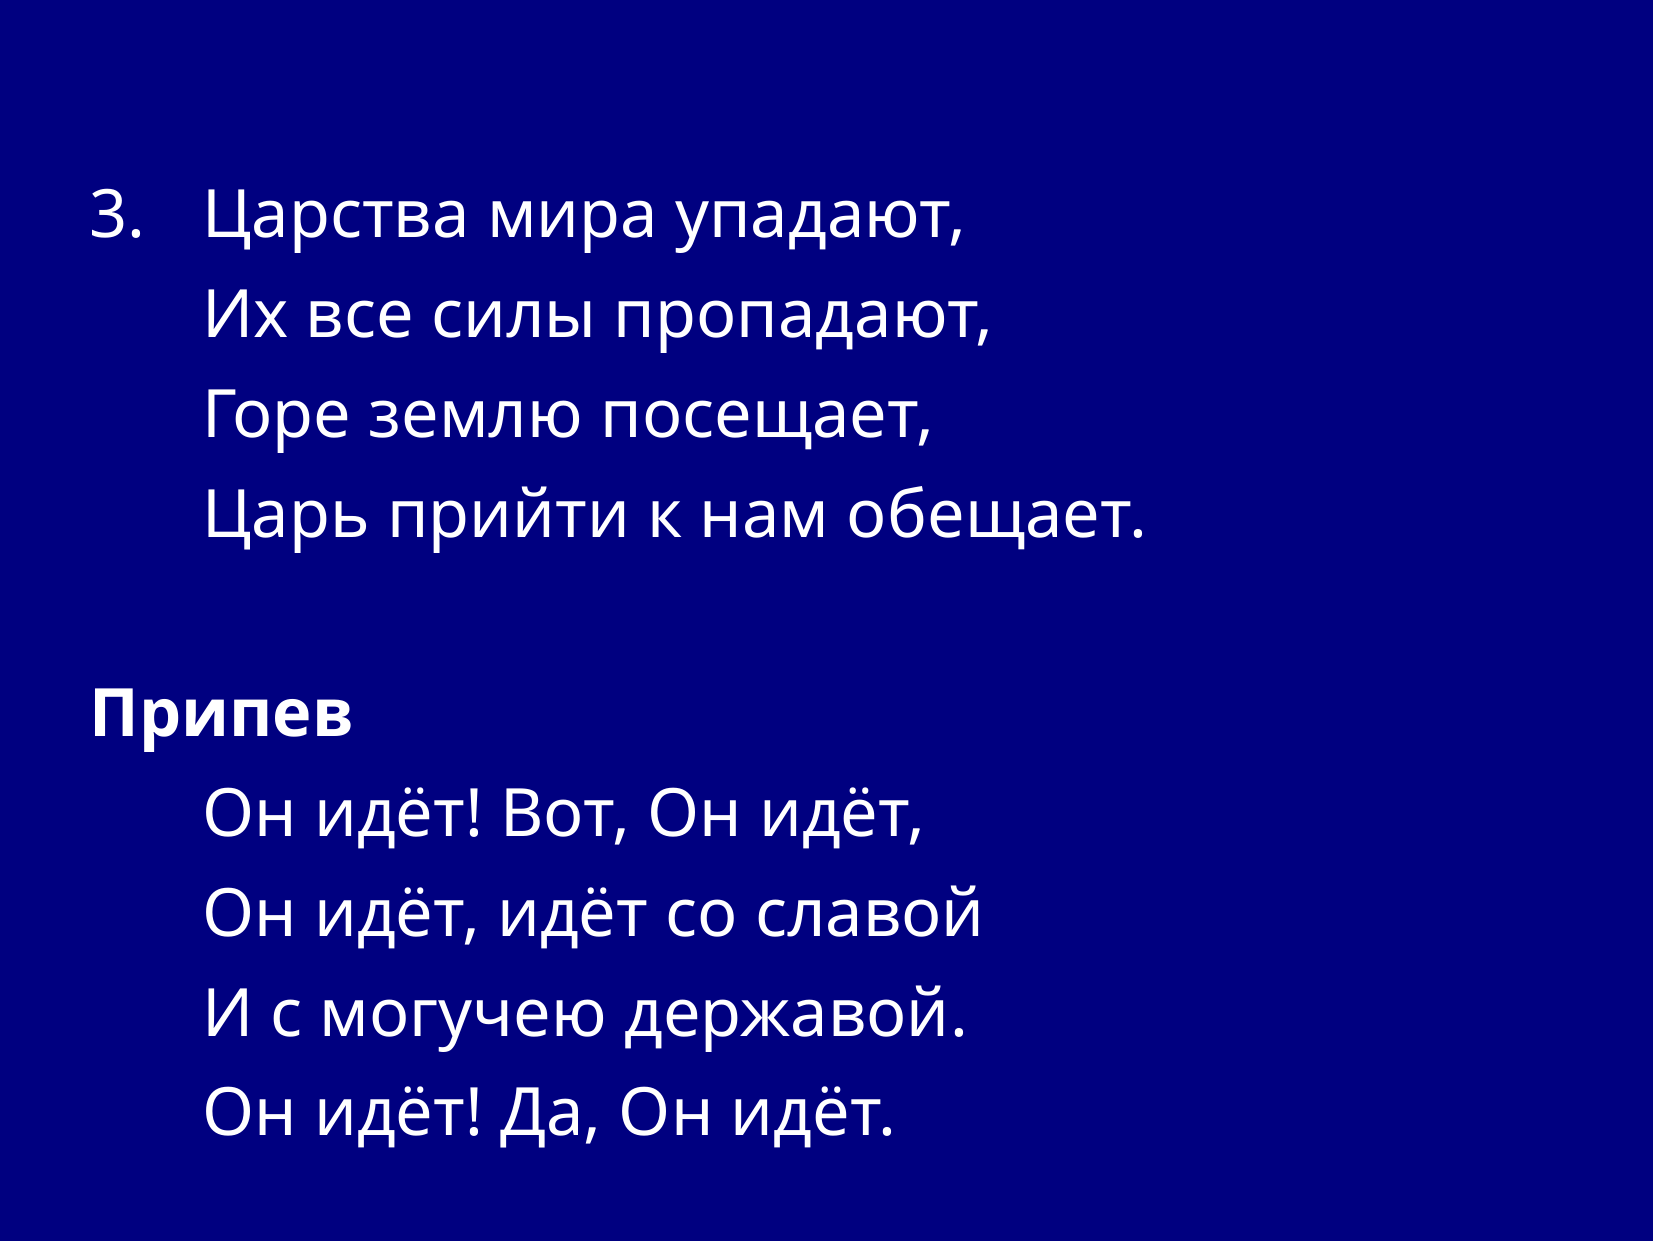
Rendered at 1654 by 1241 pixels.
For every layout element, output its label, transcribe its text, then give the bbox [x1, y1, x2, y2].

text_box 3. Царства мира упадают, Их все силы пропадают, Горе землю посещает, Царь прийти к нам обещает. Припев Он идёт! Вот, Он идёт, Он идёт, идёт со славой И с могучею державой. Он идёт! Да, Он идёт. [75, 150, 1576, 1163]
